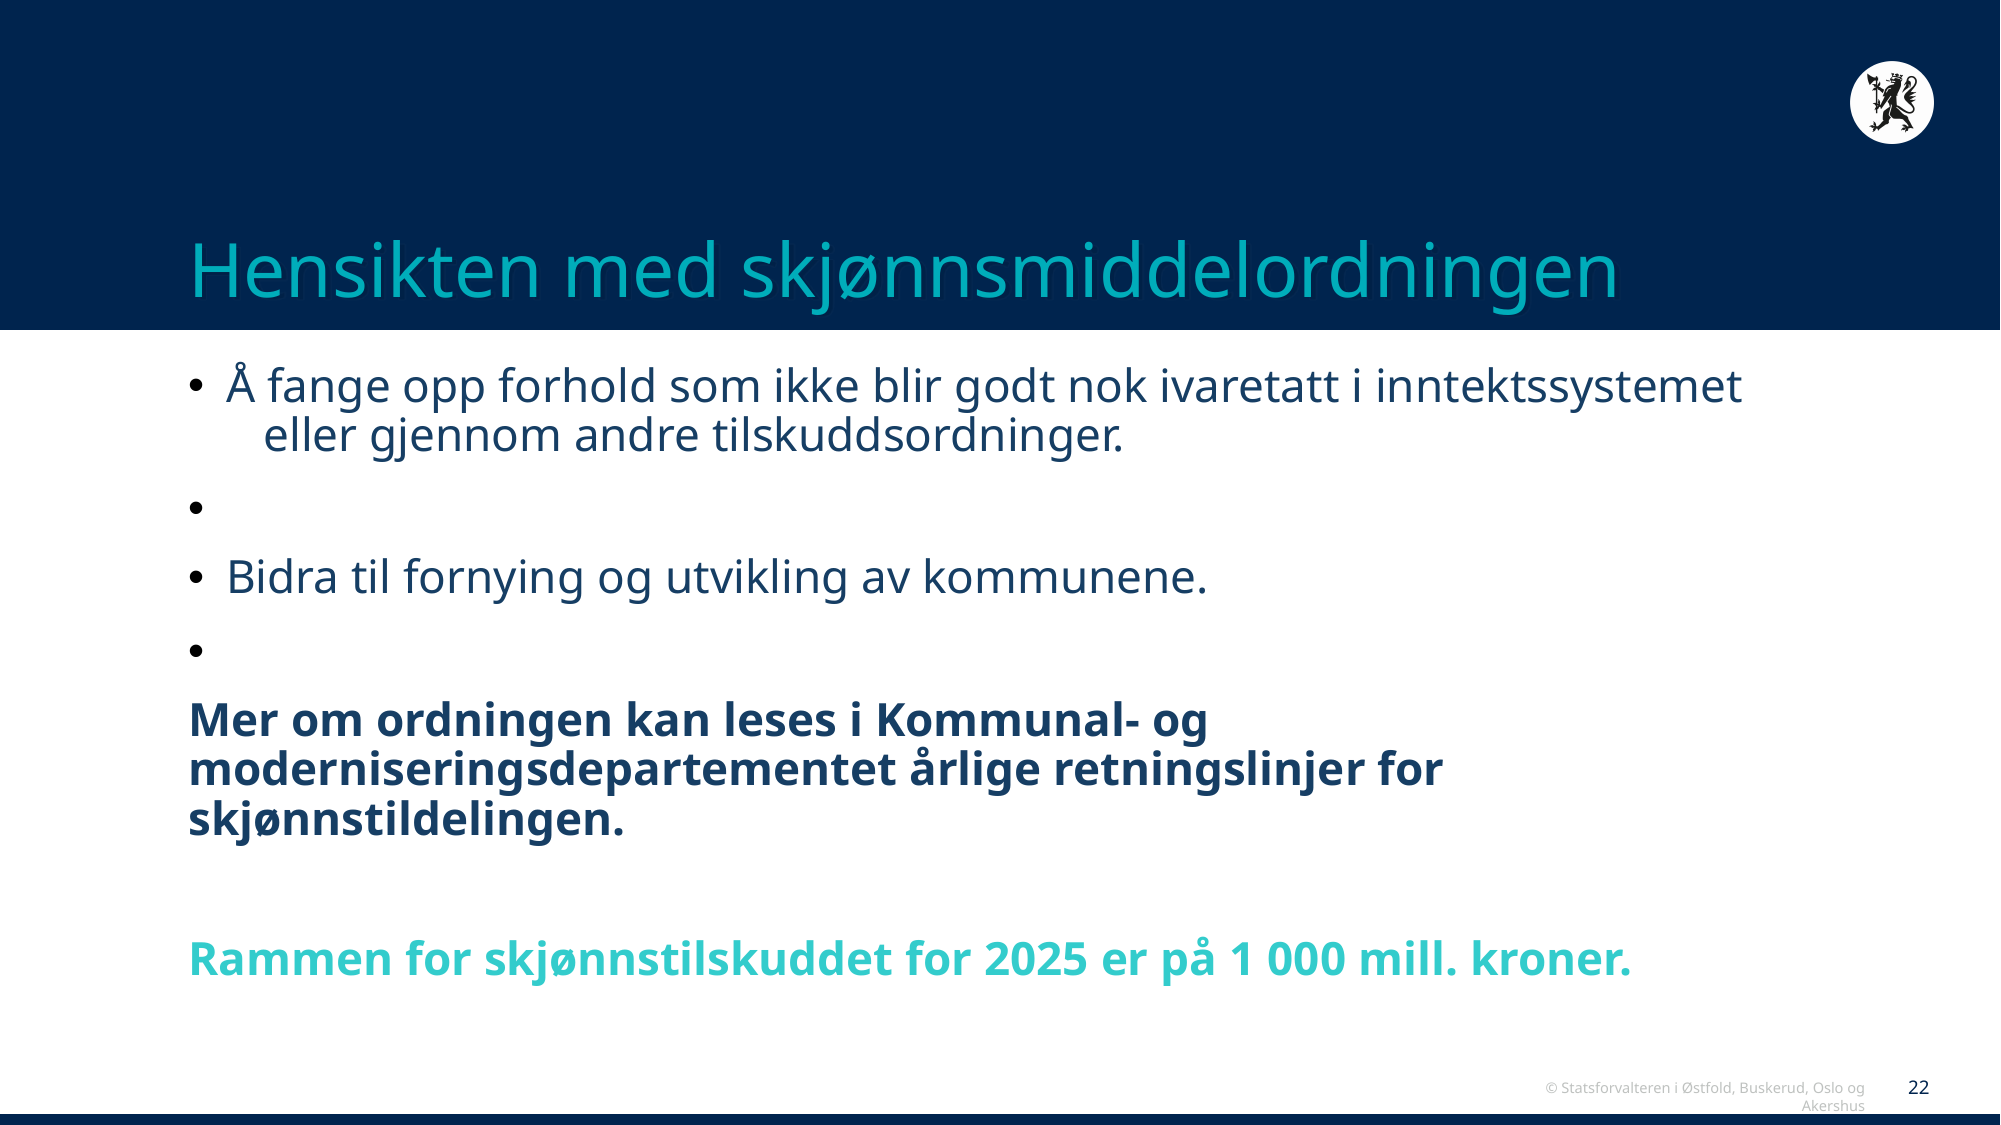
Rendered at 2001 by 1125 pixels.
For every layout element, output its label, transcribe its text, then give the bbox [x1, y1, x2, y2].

list Å fange opp forhold som ikke blir godt nok ivaretatt i inntektssystemet eller gjennom andre tilskuddsordninger. Bidra til fornying og utvikling av kommunene. Mer om ordningen kan leses i Kommunal- og moderniseringsdepartementet årlige retningslinjer for skjønnstildelingen. Rammen for skjønnstilskuddet for 2025 er på 1 000 mill. kroner. [173, 355, 1827, 1036]
title Hensikten med skjønnsmiddelordningen [173, 143, 1827, 320]
